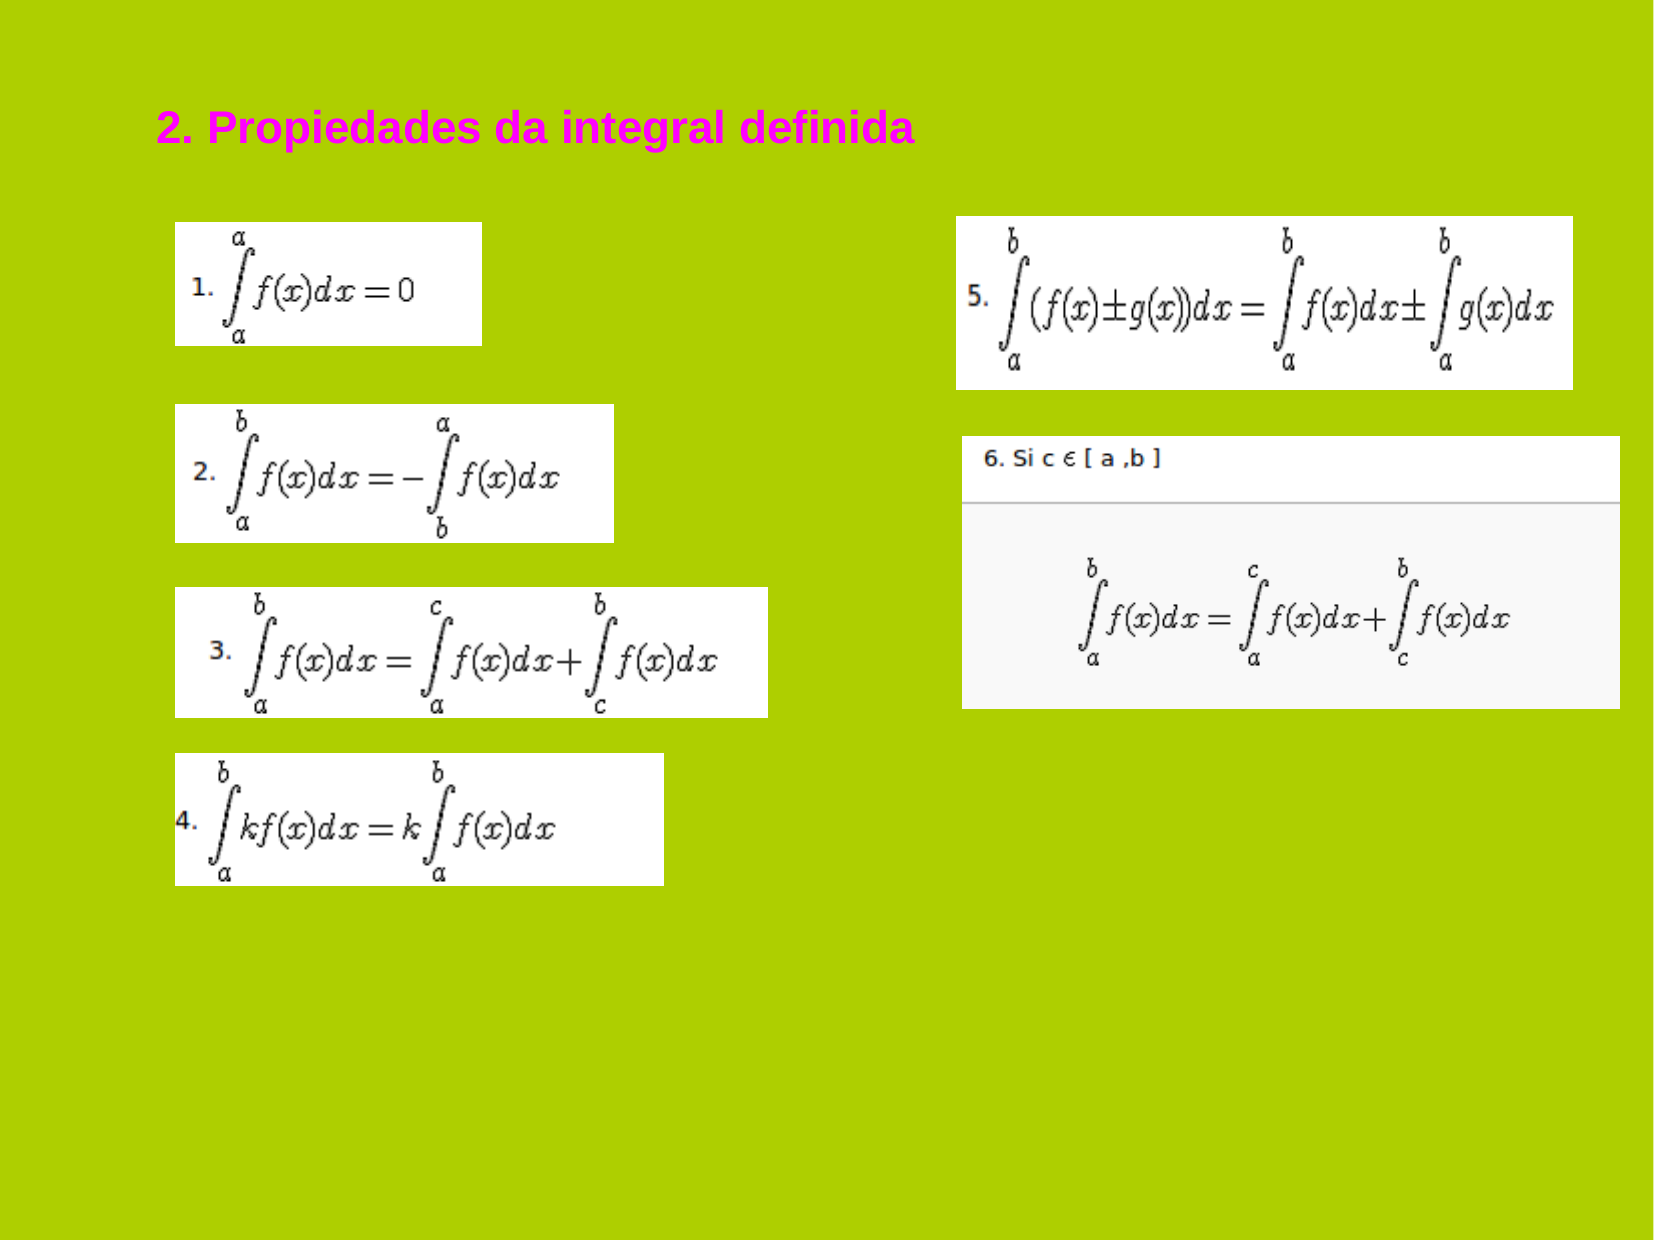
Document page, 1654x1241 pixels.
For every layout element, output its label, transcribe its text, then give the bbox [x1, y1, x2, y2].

picture [175, 222, 482, 346]
picture [175, 587, 768, 718]
picture [175, 753, 664, 886]
picture [956, 216, 1573, 390]
picture [175, 404, 614, 543]
text_box 2. Propiedades da integral definida [141, 94, 931, 161]
picture [962, 436, 1620, 709]
